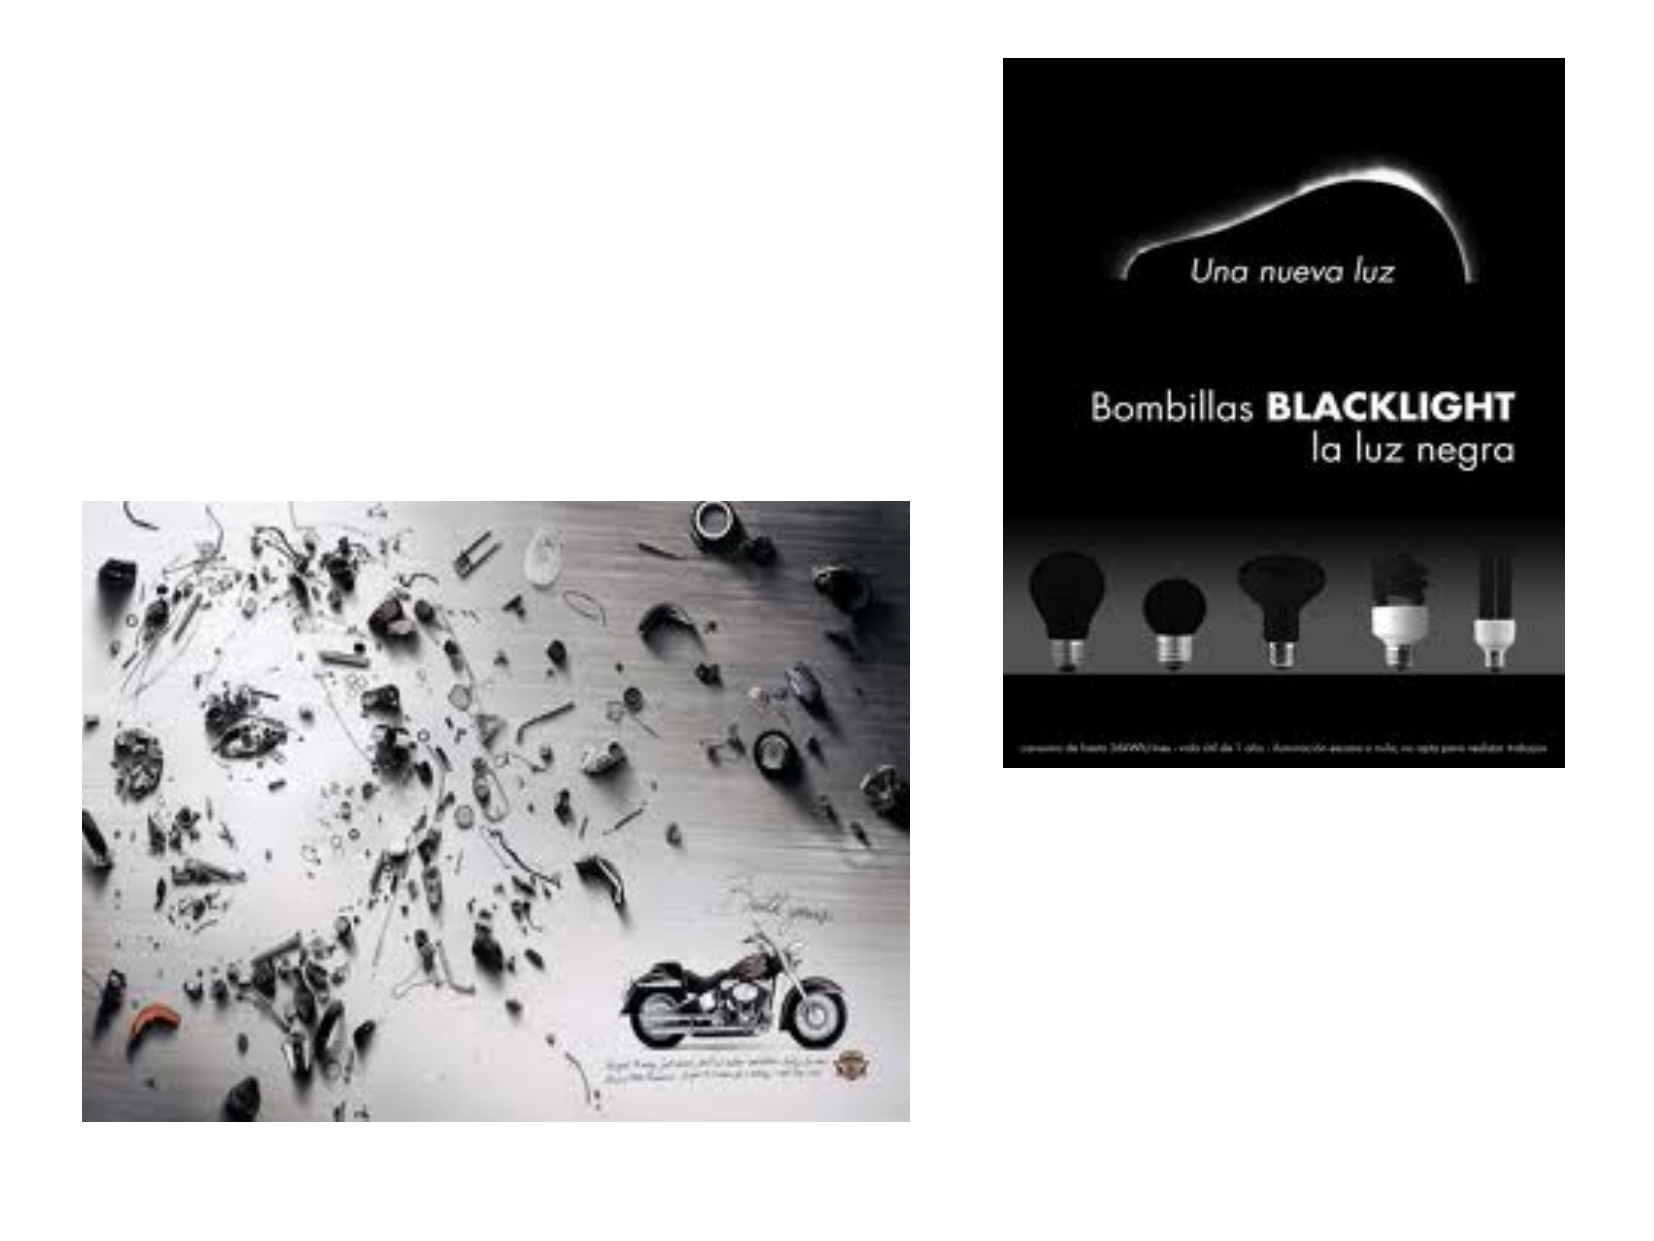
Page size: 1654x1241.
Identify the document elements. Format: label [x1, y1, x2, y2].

picture [82, 501, 910, 1123]
picture [1003, 58, 1565, 768]
